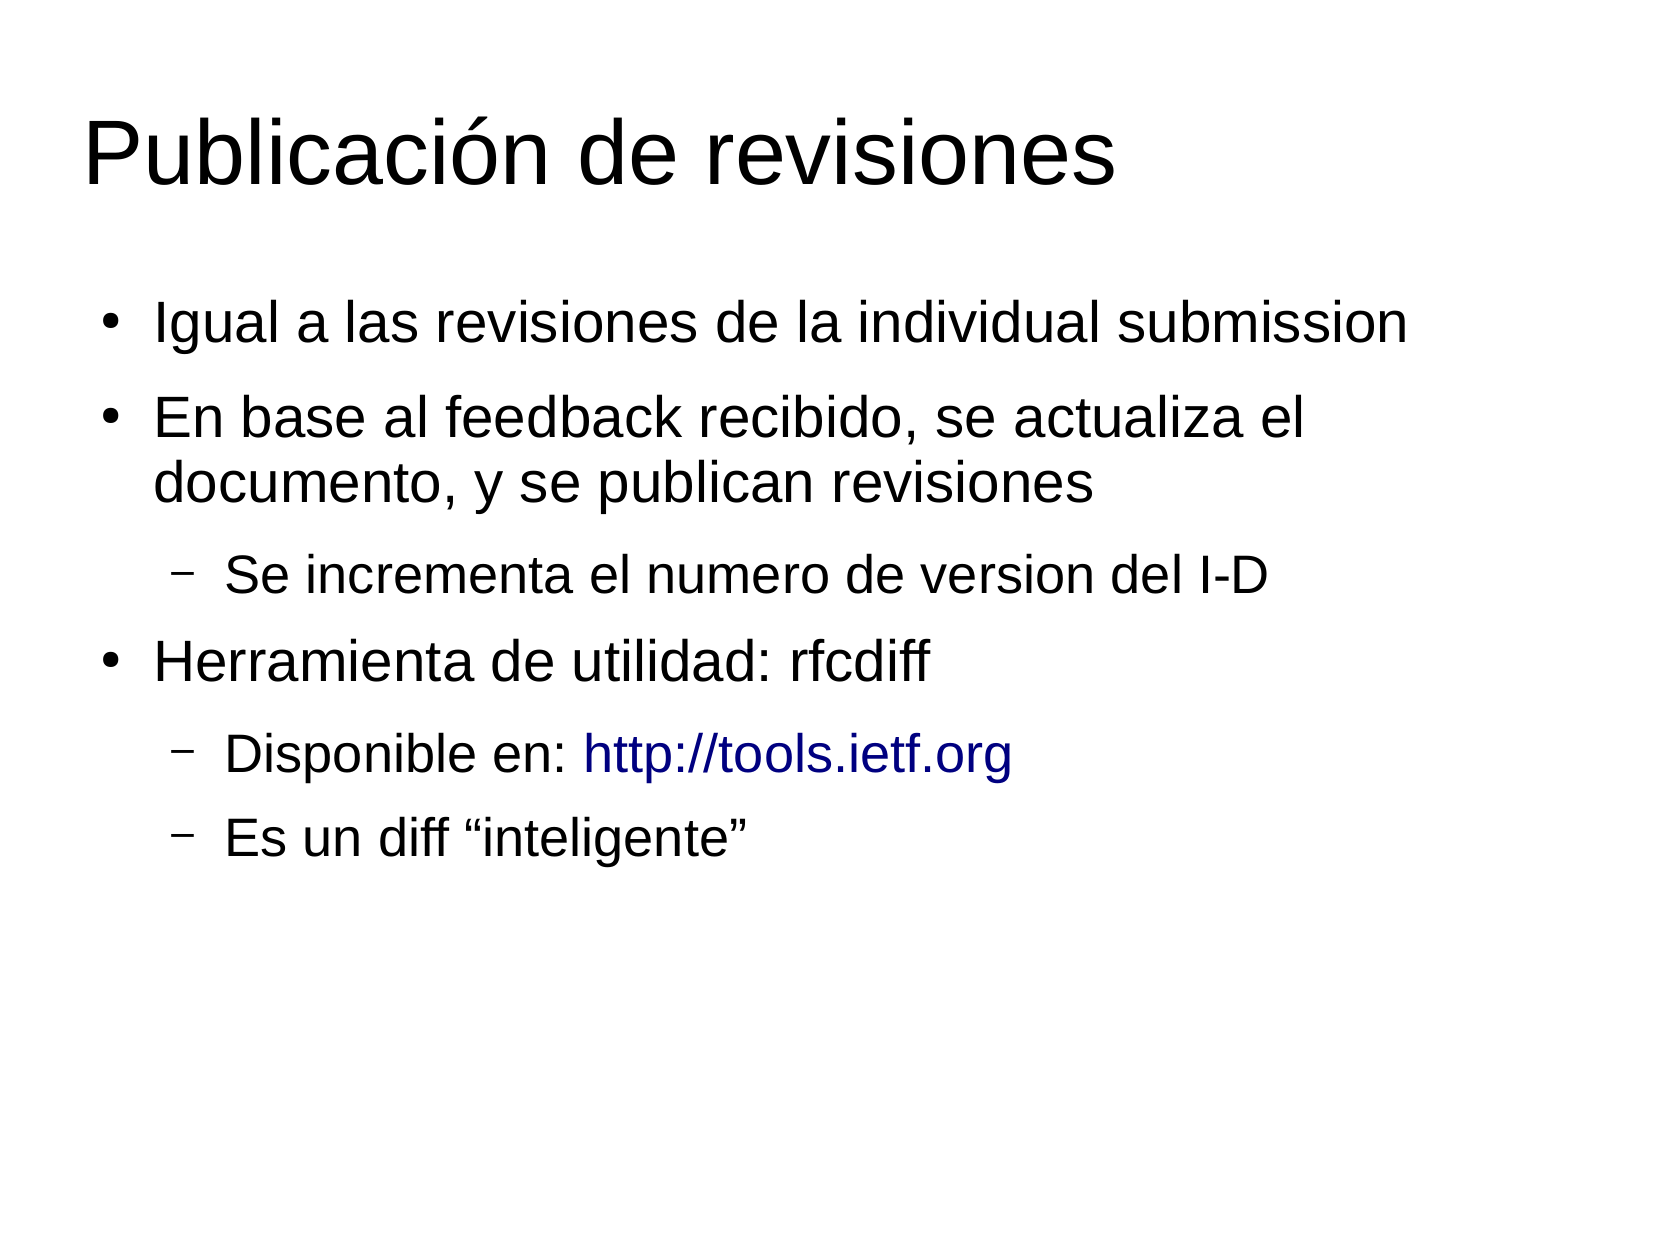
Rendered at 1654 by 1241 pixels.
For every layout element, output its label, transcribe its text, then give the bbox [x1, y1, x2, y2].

title Publicación de revisiones [82, 49, 1571, 257]
list Igual a las revisiones de la individual submission En base al feedback recibido, se actualiza el documento, y se publican revisiones Se incrementa el numero de version del I-D Herramienta de utilidad: rfcdiff Disponible en: http://tools.ietf.org Es un diff “inteligente” [82, 290, 1538, 1010]
